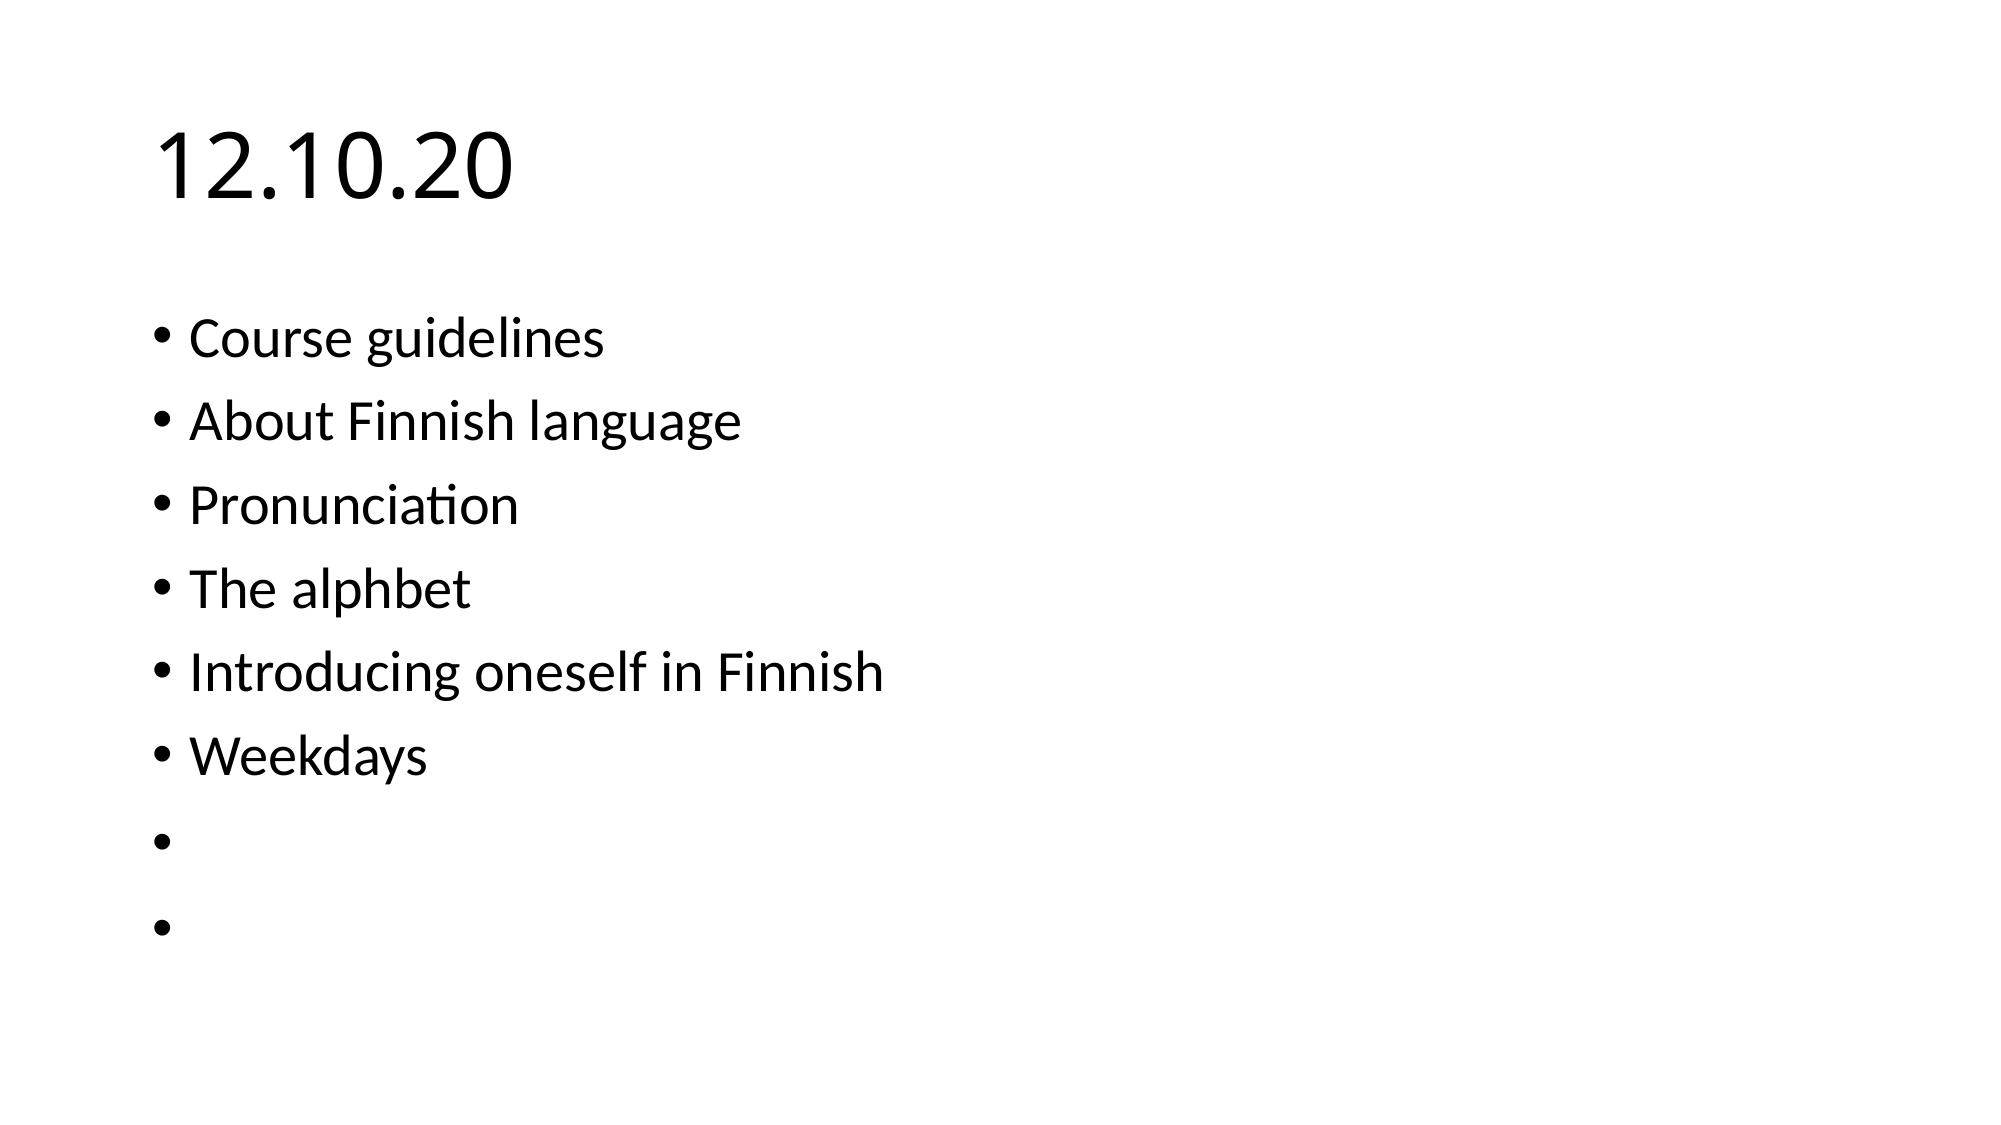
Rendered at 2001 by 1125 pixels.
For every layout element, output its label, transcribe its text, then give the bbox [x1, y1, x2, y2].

title 12.10.20 [137, 59, 1863, 278]
list Course guidelines About Finnish language Pronunciation The alphbet Introducing oneself in Finnish Weekdays [137, 299, 1863, 1014]
